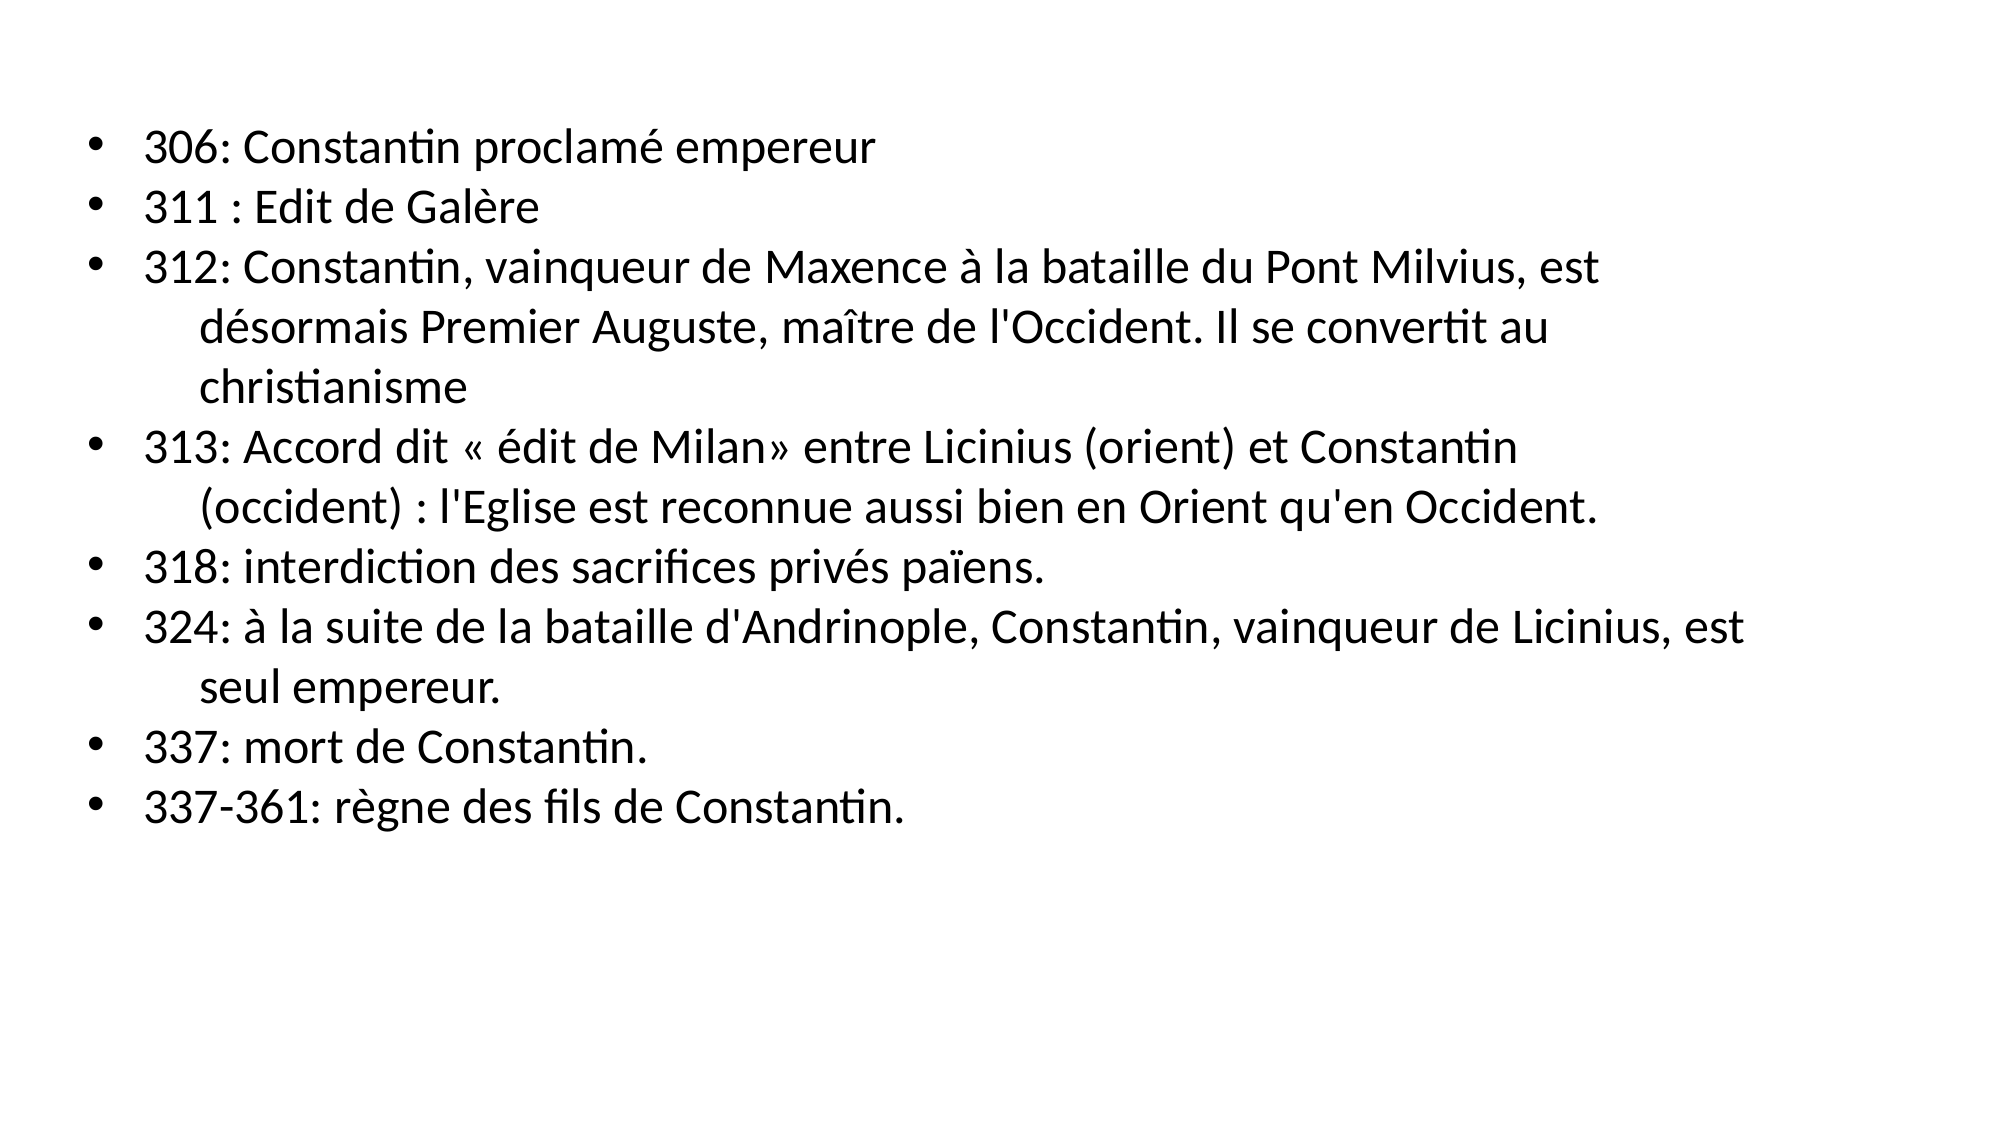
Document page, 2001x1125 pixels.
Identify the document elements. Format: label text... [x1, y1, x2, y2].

text_box 306: Constantin proclamé empereur 311 : Edit de Galère 312: Constantin, vainqueur de Maxence à la bataille du Pont Milvius, est désormais Premier Auguste, maître de l'Occident. Il se convertit au christianisme 313: Accord dit « édit de Milan» entre Licinius (orient) et Constantin (occident) : l'Eglise est reconnue aussi bien en Orient qu'en Occident. 318: interdiction des sacrifices privés païens. 324: à la suite de la bataille d'Andrinople, Constantin, vainqueur de Licinius, est seul empereur. 337: mort de Constantin. 337-361: règne des fils de Constantin. [71, 106, 1766, 849]
